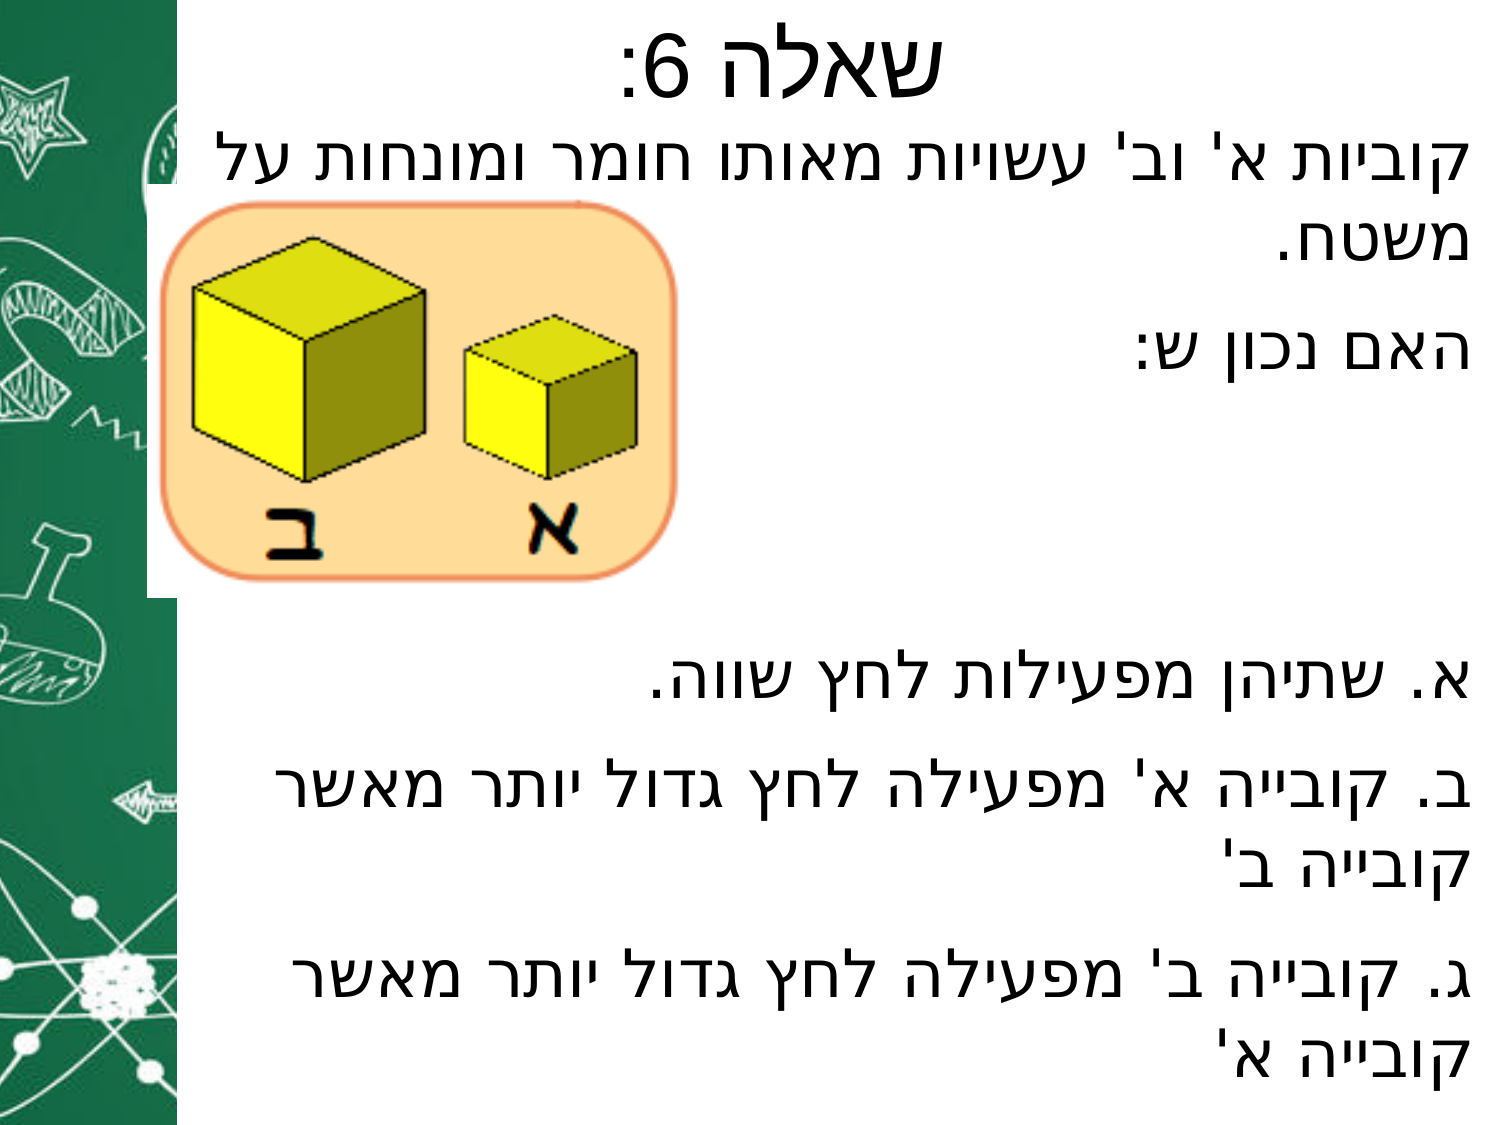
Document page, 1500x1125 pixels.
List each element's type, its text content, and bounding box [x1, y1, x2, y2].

list קוביות א' וב' עשויות מאותו חומר ומונחות על משטח. האם נכון ש: א. שתיהן מפעילות לחץ שווה. ב. קובייה א' מפעילה לחץ גדול יותר מאשר קובייה ב' ג. קובייה ב' מפעילה לחץ גדול יותר מאשר קובייה א' ד. אין לנו די נתונים לדעת איזו משתי הקוביות מפעילה לחץ גדול יותר. [177, 106, 1490, 1016]
picture [0, 0, 693, 1125]
title שאלה 6: [177, 0, 1457, 106]
